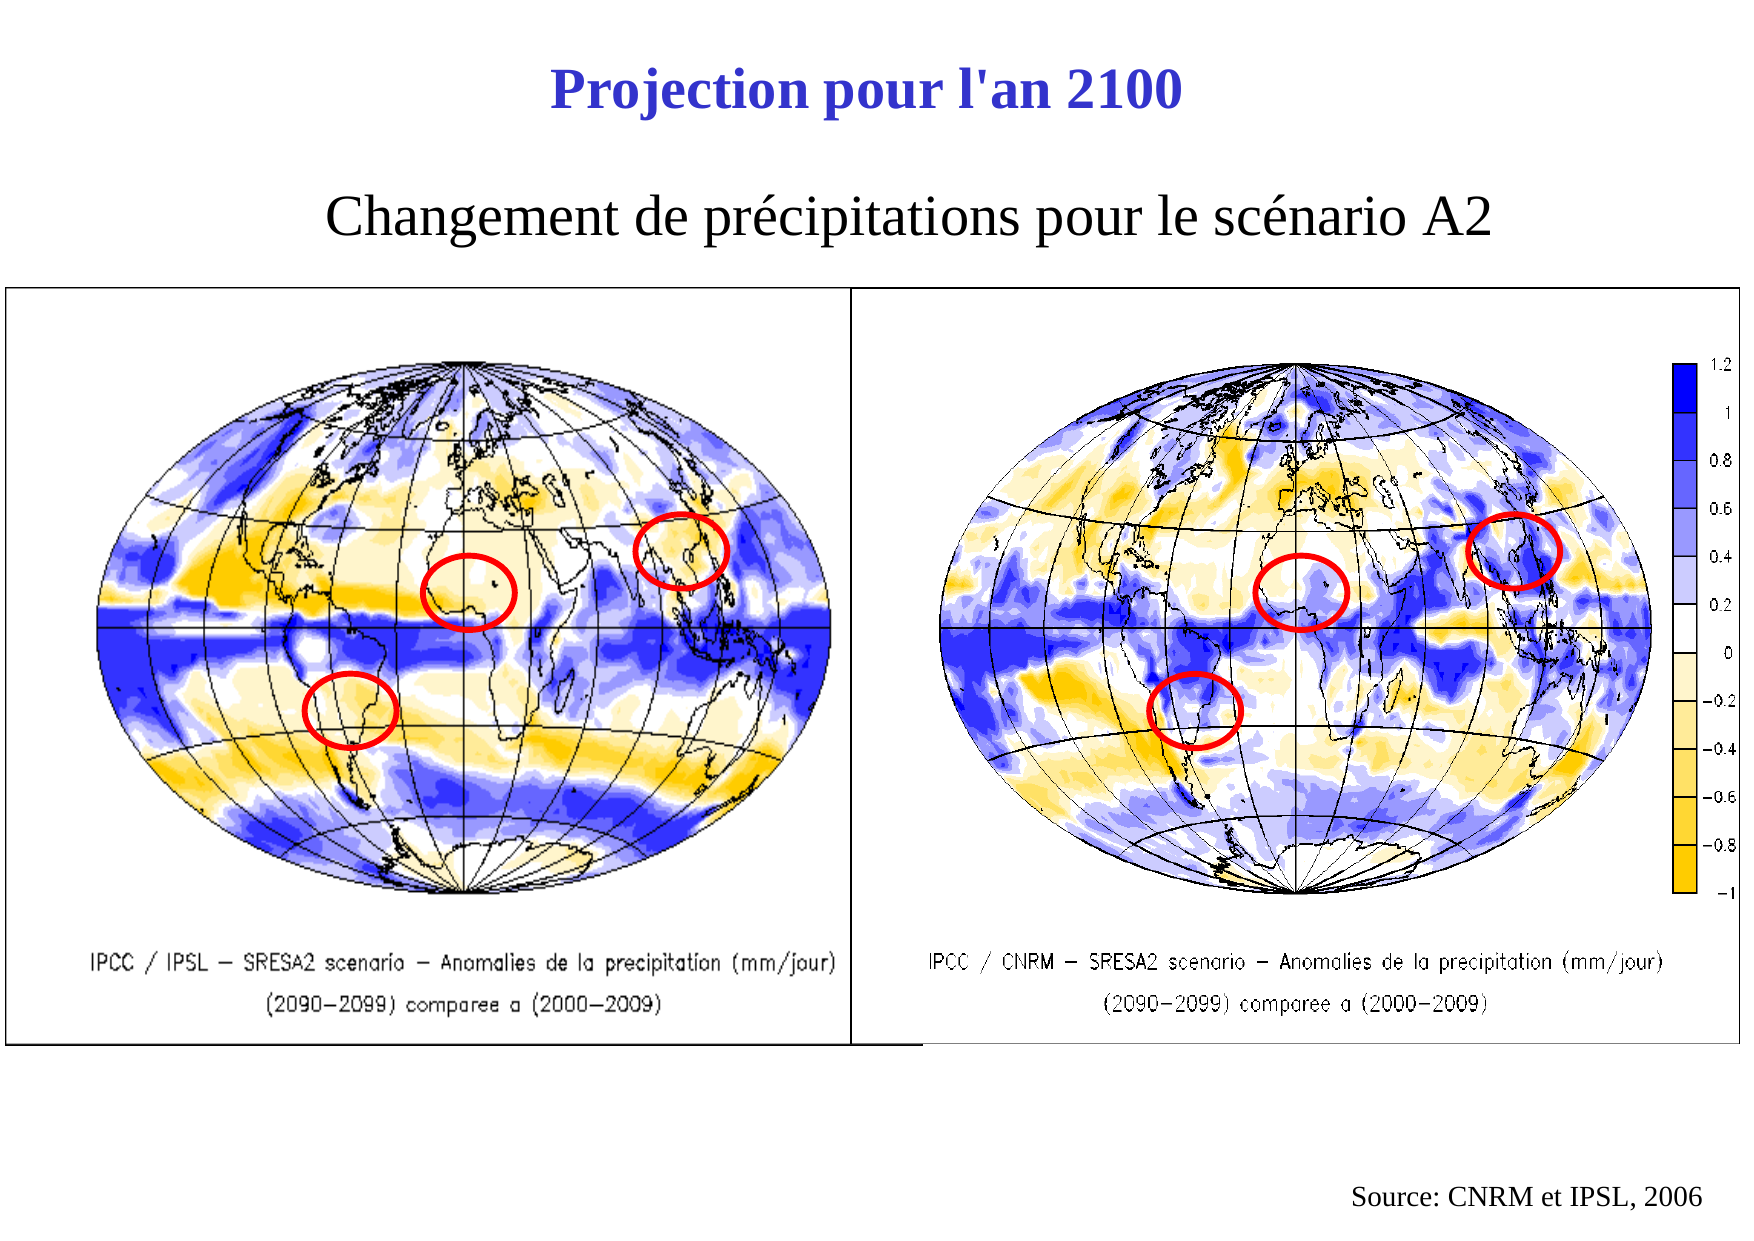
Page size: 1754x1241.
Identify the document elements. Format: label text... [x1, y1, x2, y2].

text_box Changement de précipitations pour le scénario A2 [255, 180, 1560, 249]
text_box Projection pour l'an 2100 [111, 52, 1624, 129]
picture [5, 287, 1740, 1046]
text_box Source: CNRM et IPSL, 2006 [1219, 1174, 1719, 1221]
